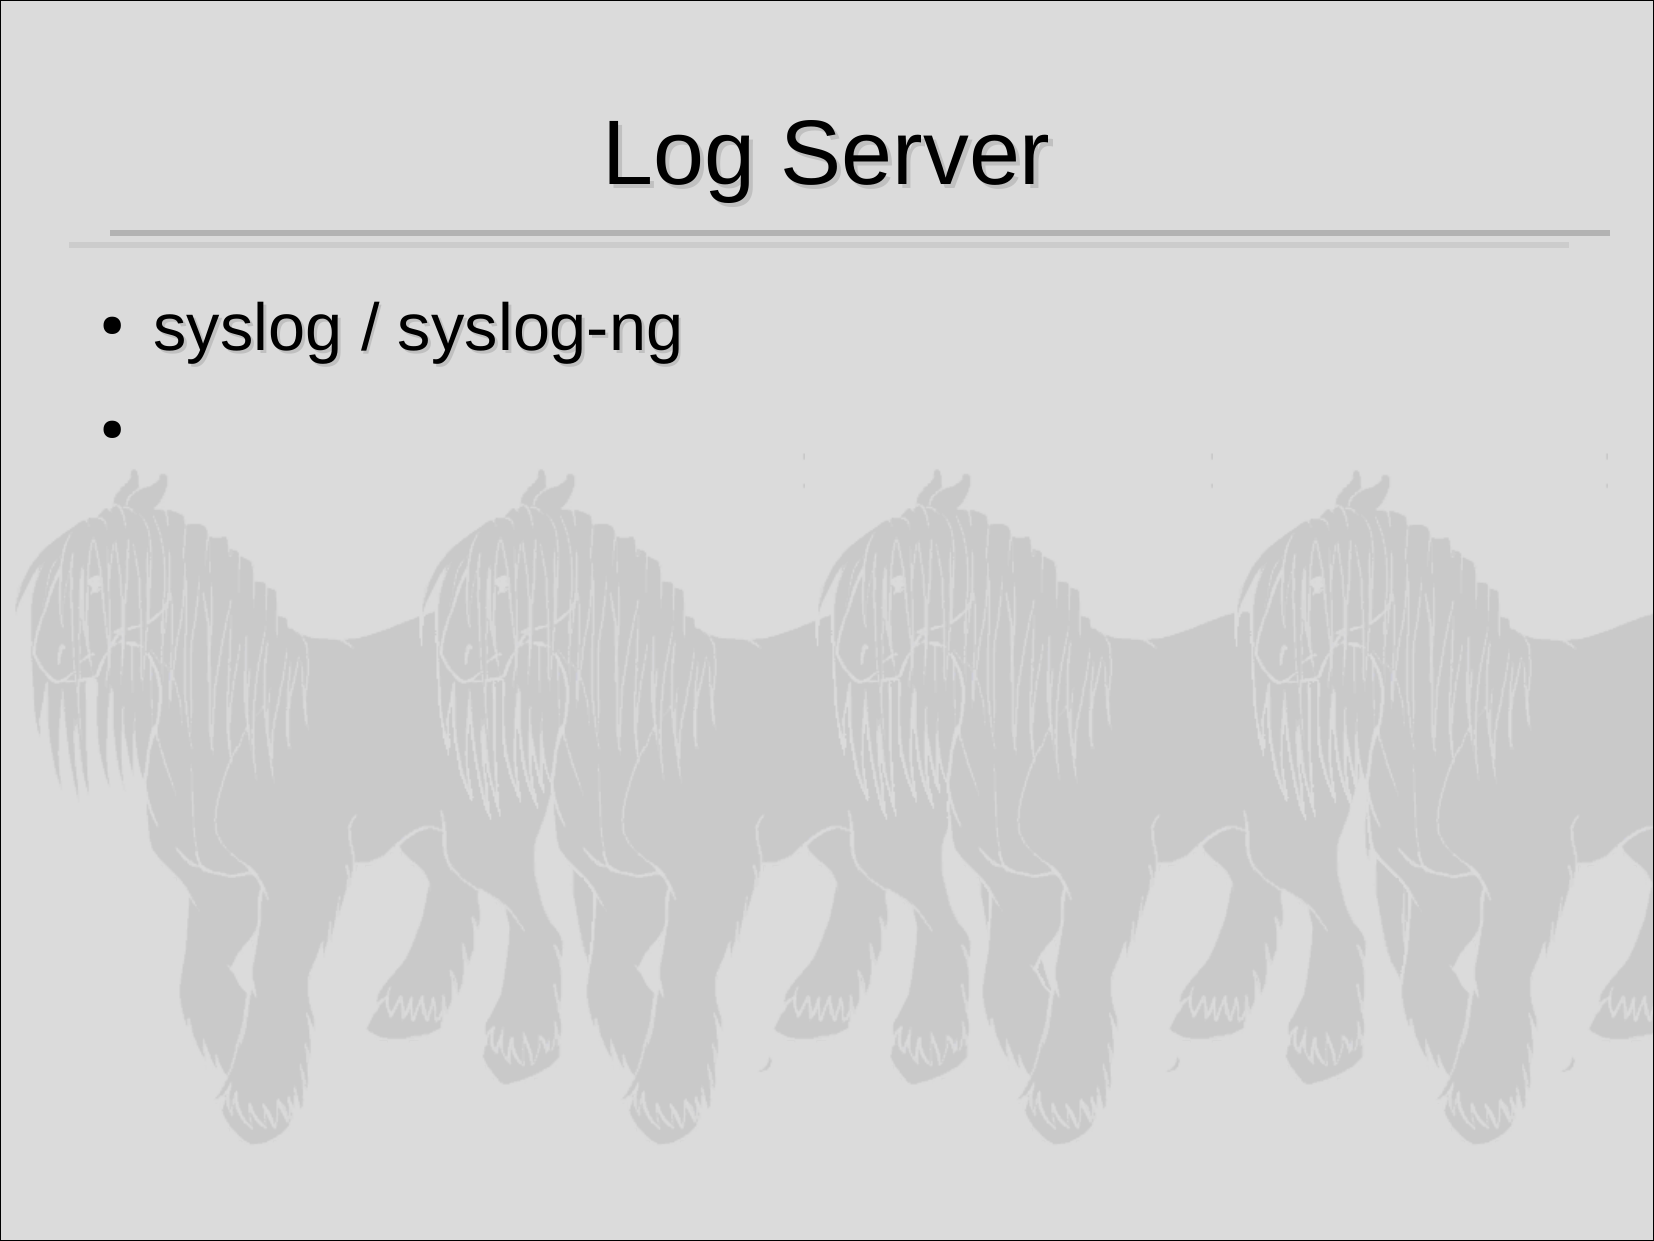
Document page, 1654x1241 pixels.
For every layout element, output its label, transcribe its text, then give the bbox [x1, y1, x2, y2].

title Log Server [82, 56, 1571, 250]
list syslog / syslog-ng [82, 290, 1571, 1094]
